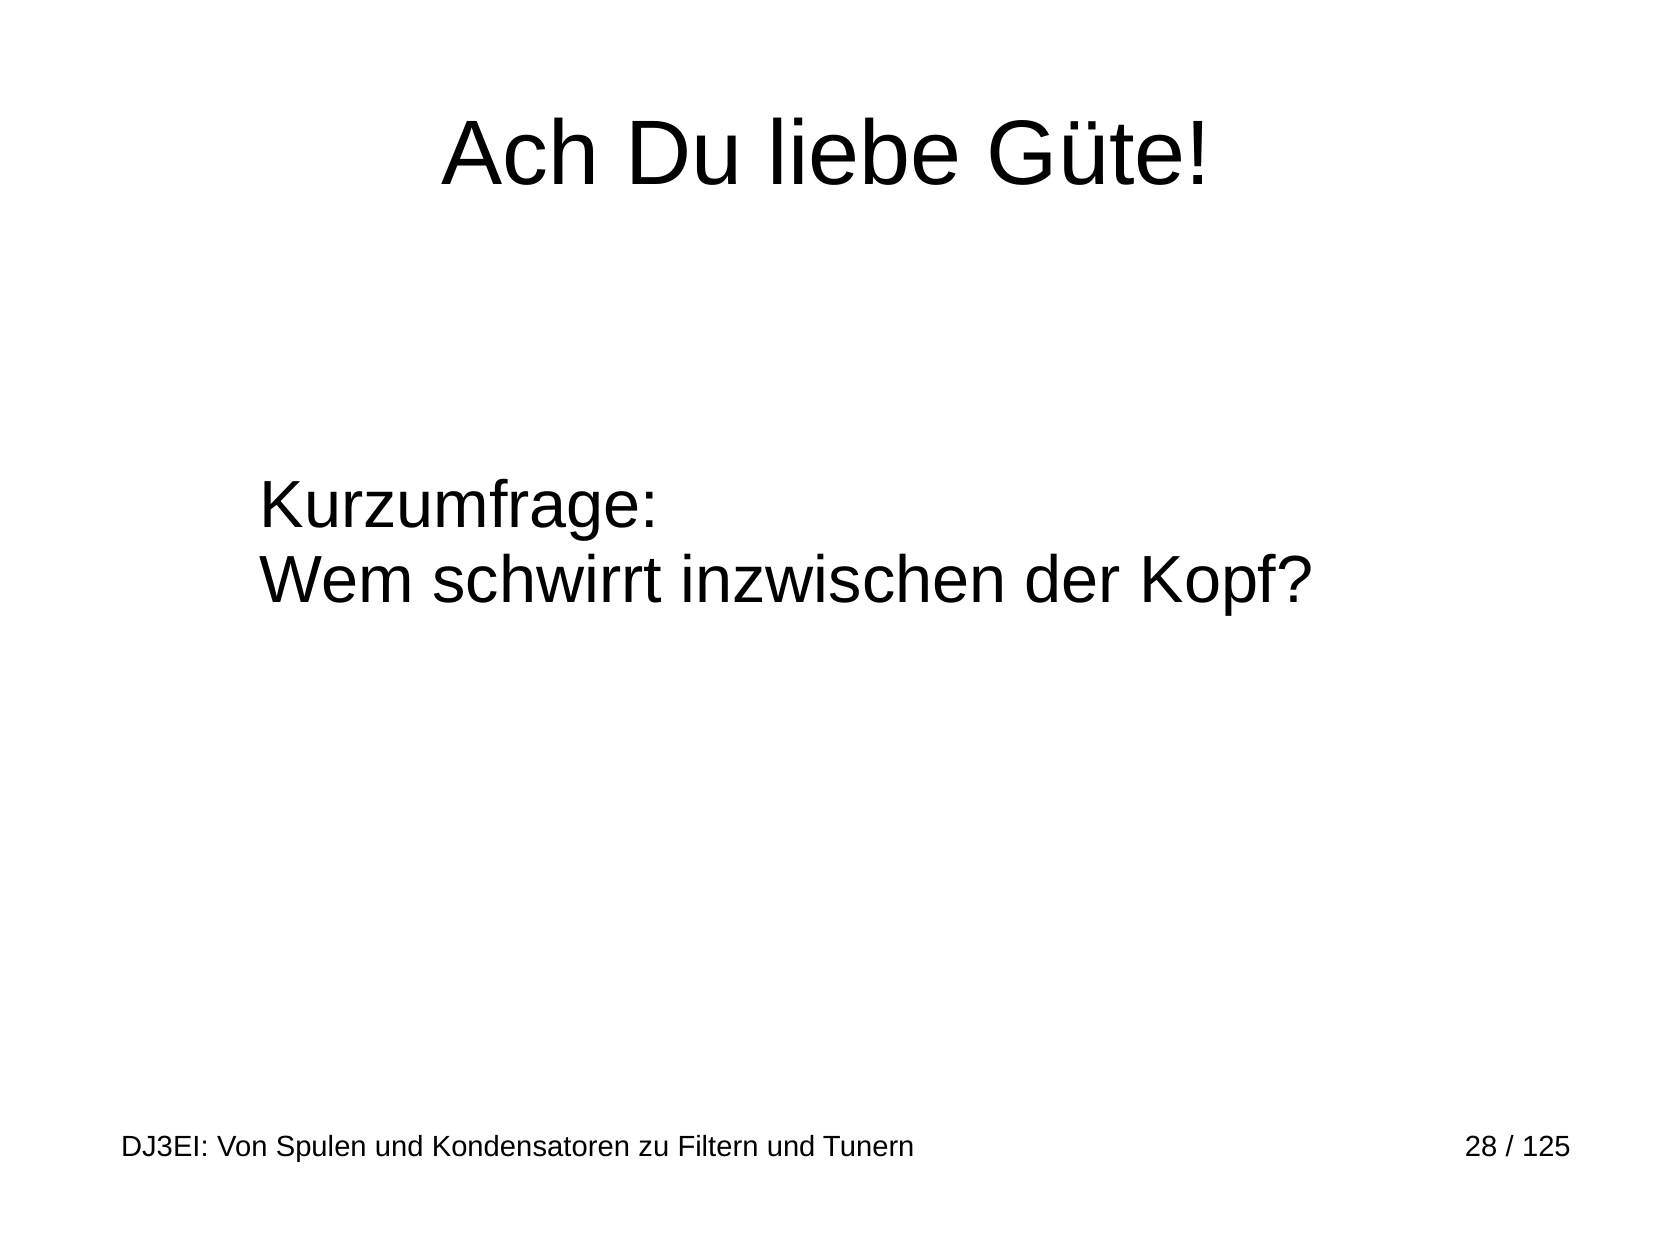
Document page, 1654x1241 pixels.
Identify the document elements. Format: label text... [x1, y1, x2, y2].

title Ach Du liebe Güte! [82, 49, 1571, 257]
list Kurzumfrage: Wem schwirrt inzwischen der Kopf? [259, 467, 1371, 733]
